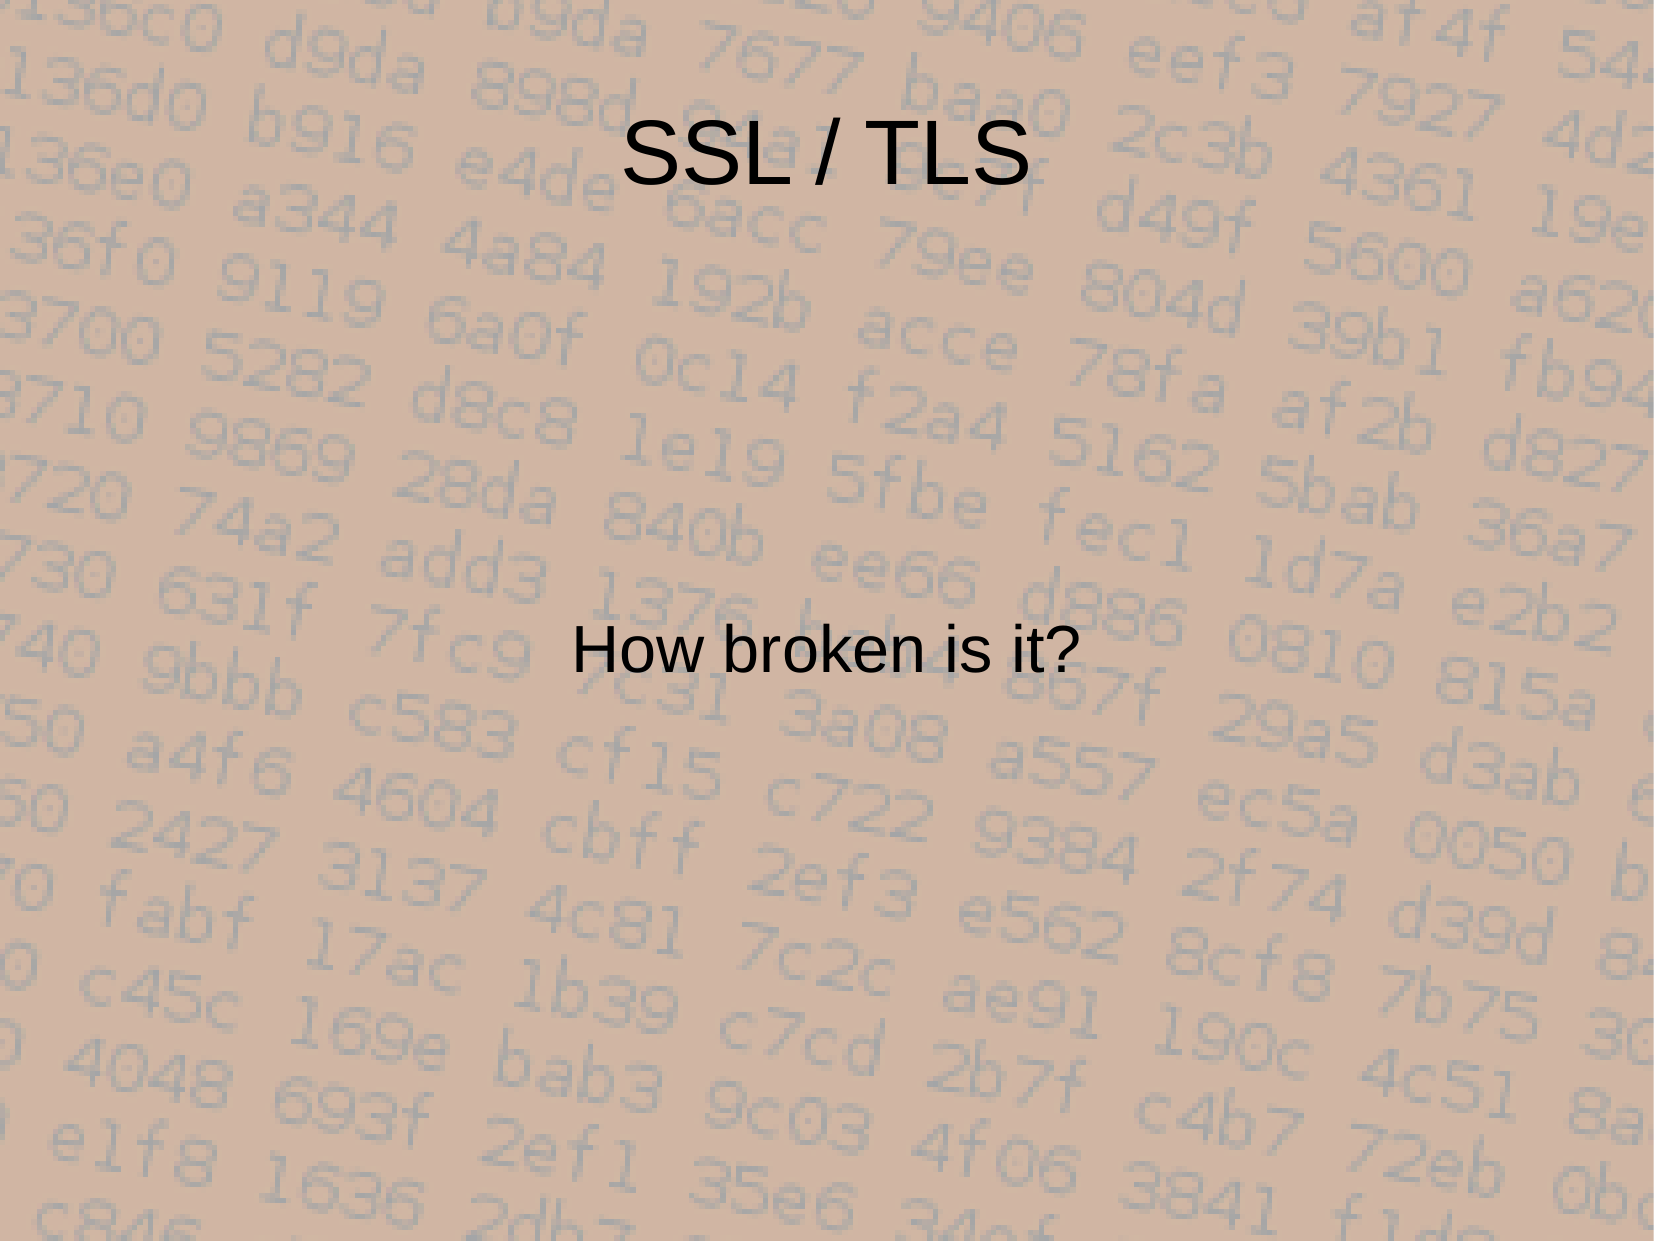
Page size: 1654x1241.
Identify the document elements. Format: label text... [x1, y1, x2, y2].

title SSL / TLS [82, 49, 1571, 257]
subtitle How broken is it? [82, 290, 1571, 1010]
picture [0, 0, 1654, 1241]
